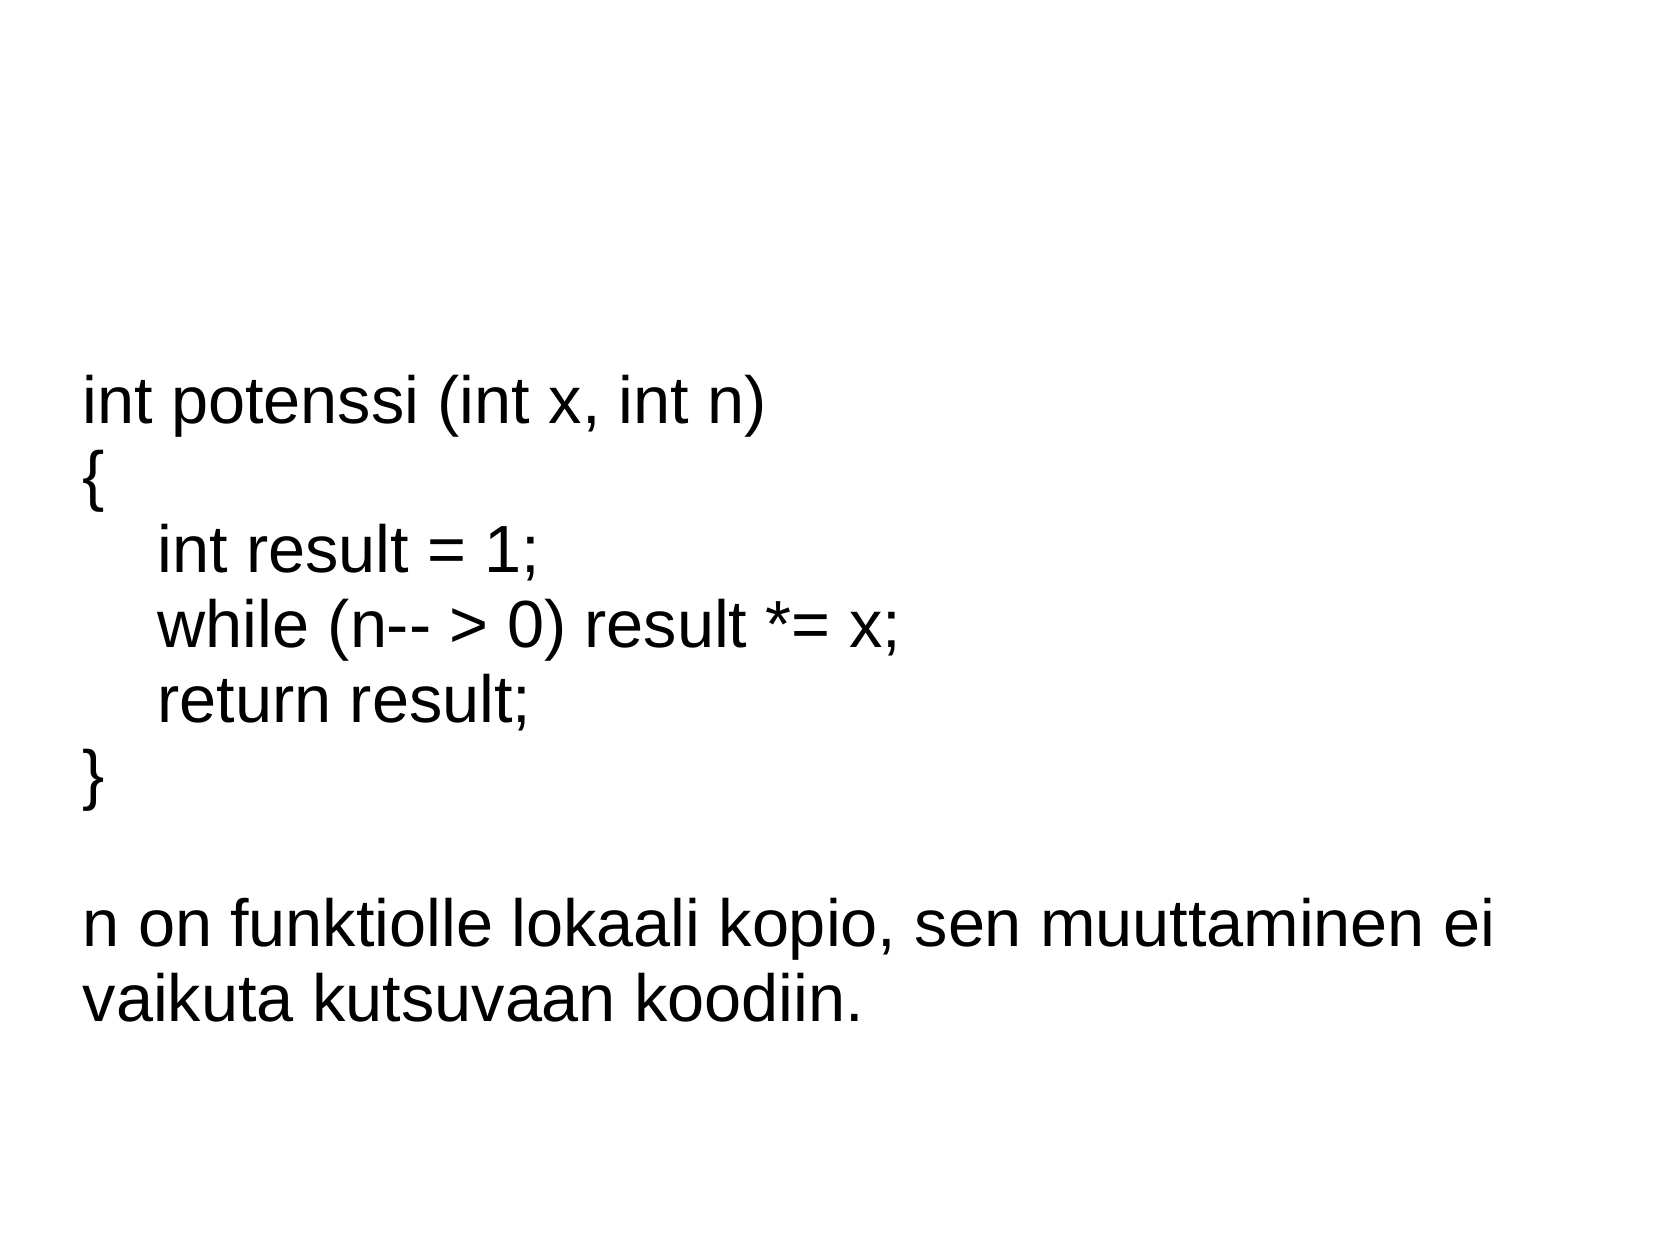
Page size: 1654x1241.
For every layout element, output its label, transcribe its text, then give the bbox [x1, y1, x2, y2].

text_box int potenssi (int x, int n) { int result = 1; while (n-- > 0) result *= x; return result; } n on funktiolle lokaali kopio, sen muuttaminen ei vaikuta kutsuvaan koodiin. [82, 297, 1571, 1102]
